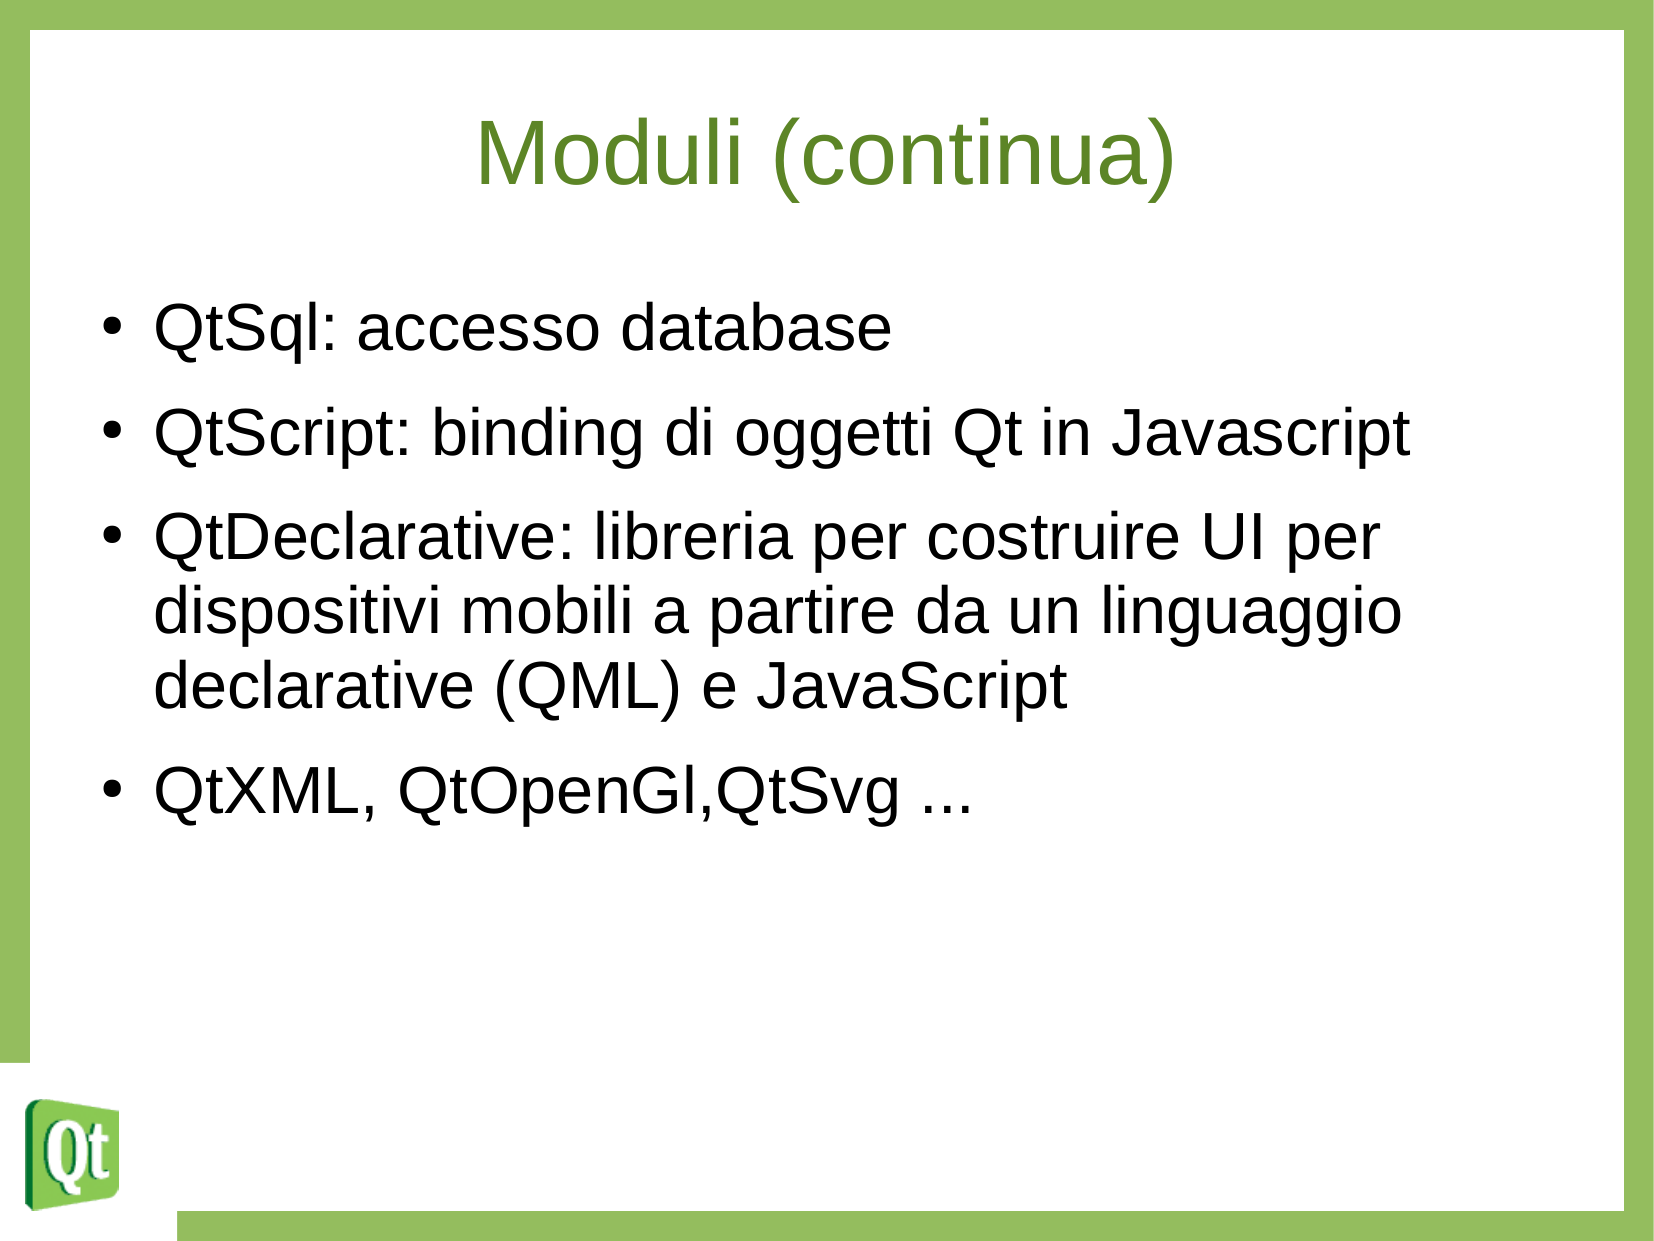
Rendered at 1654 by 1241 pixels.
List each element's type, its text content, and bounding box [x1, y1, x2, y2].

picture [25, 1099, 119, 1211]
list QtSql: accesso database QtScript: binding di oggetti Qt in Javascript QtDeclarative: libreria per costruire UI per dispositivi mobili a partire da un linguaggio declarative (QML) e JavaScript QtXML, QtOpenGl,QtSvg ... [82, 290, 1571, 1109]
title Moduli (continua) [82, 56, 1571, 250]
